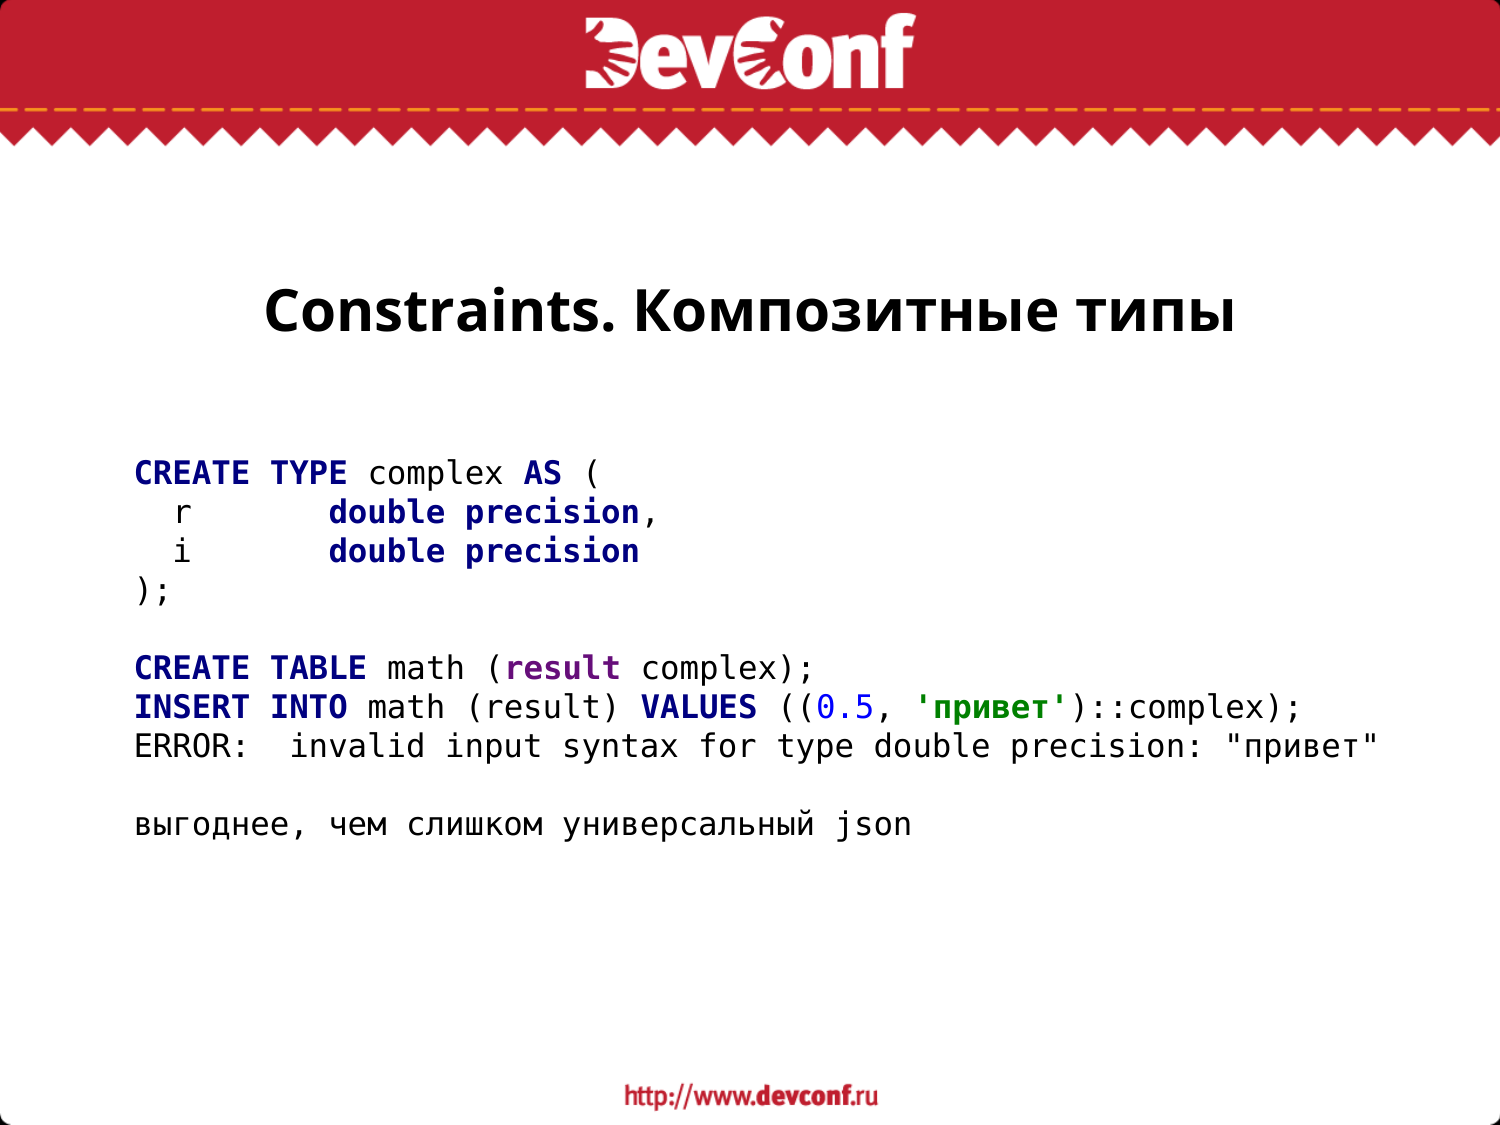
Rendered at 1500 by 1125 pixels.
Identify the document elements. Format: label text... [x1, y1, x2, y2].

picture [0, 0, 1500, 1125]
title Constraints. Композитные типы [75, 219, 1426, 398]
list CREATE TYPE complex AS ( r double precision, i double precision ); CREATE TABLE math (result complex); INSERT INTO math (result) VALUES ((0.5, 'привет')::complex); ERROR: invalid input syntax for type double precision: "привет" выгоднее, чем слишком универсальный json [75, 444, 1426, 965]
